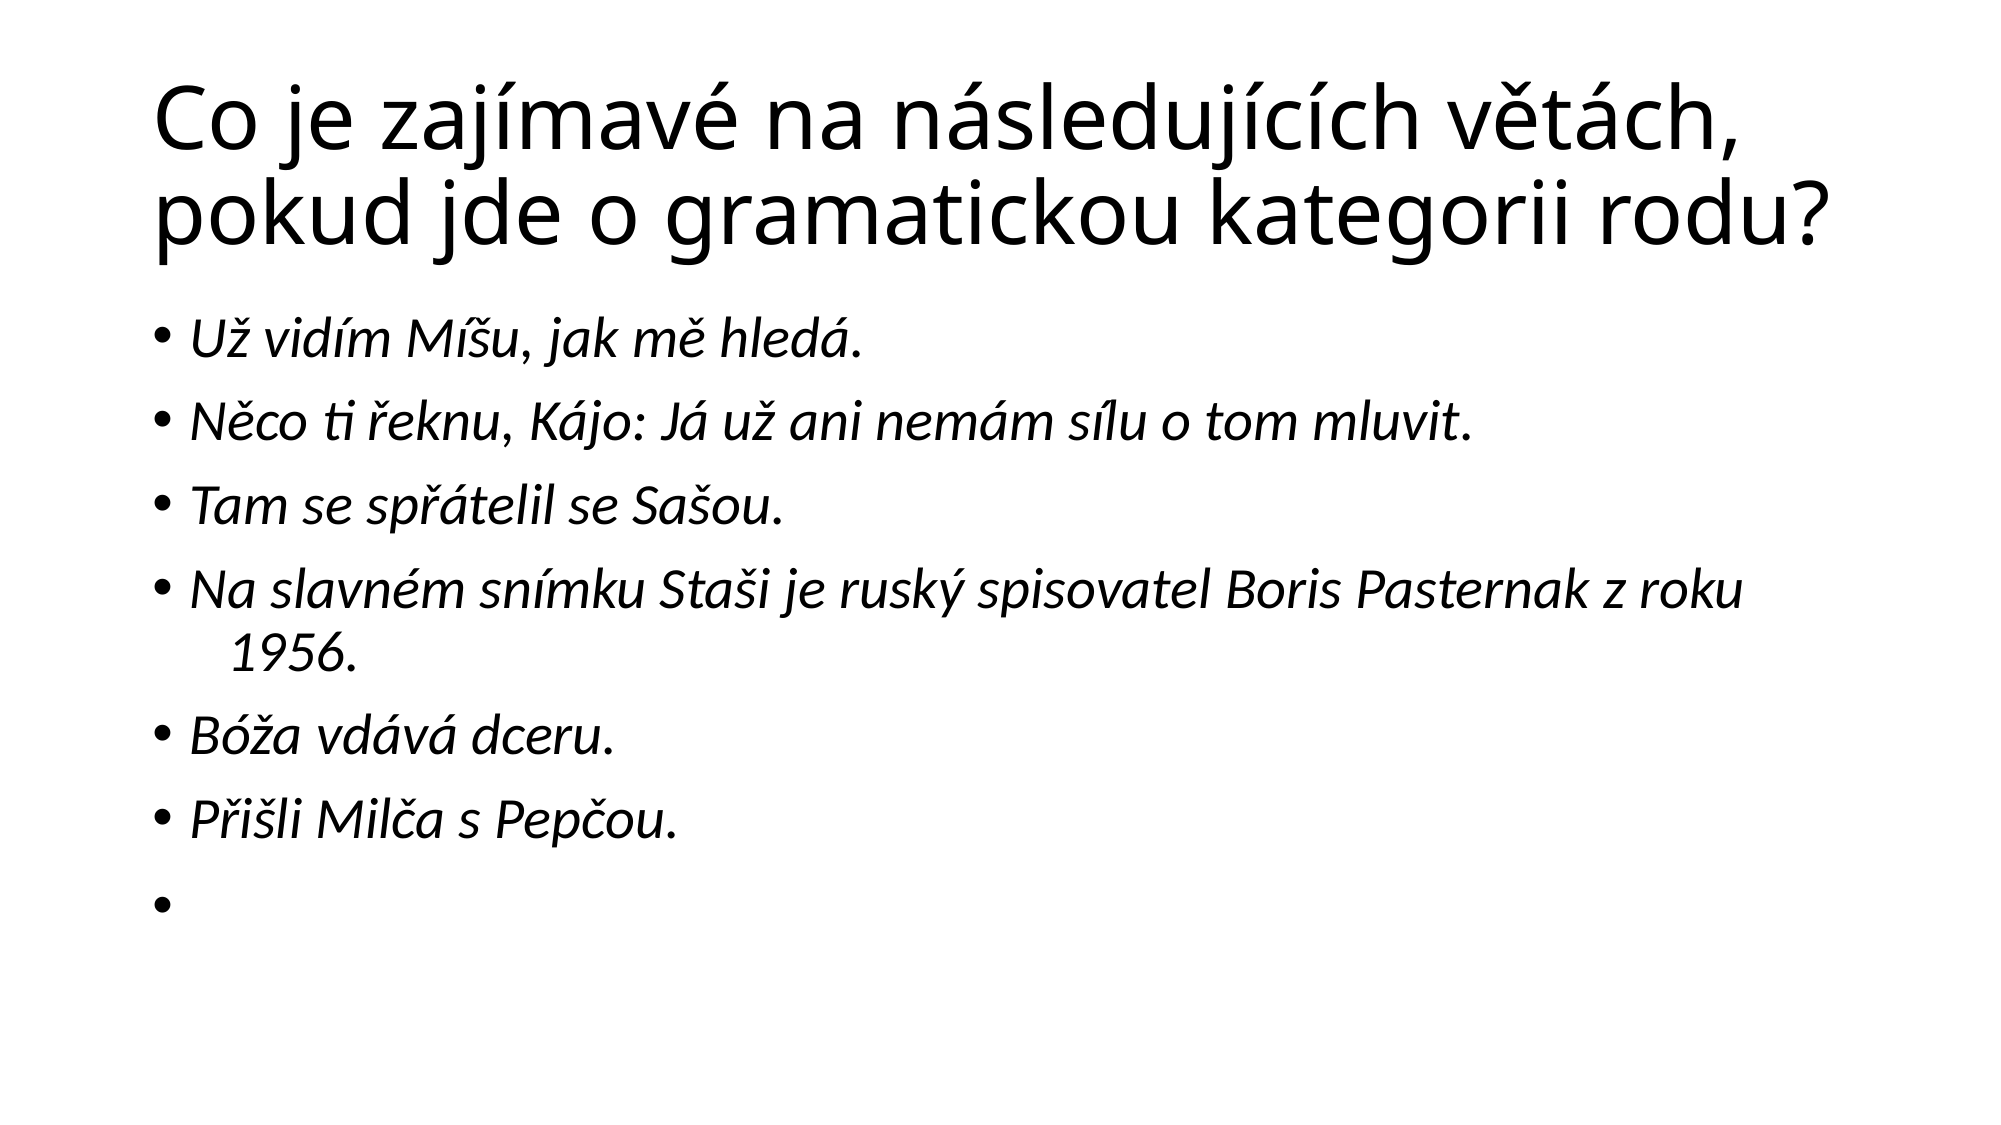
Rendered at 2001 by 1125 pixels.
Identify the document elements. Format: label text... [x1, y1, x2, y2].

title Co je zajímavé na následujících větách, pokud jde o gramatickou kategorii rodu? [137, 59, 1863, 278]
list Už vidím Míšu, jak mě hledá. Něco ti řeknu, Kájo: Já už ani nemám sílu o tom mluvit. Tam se spřátelil se Sašou. Na slavném snímku Staši je ruský spisovatel Boris Pasternak z roku 1956. Bóža vdává dceru. Přišli Milča s Pepčou. [137, 299, 1863, 1014]
